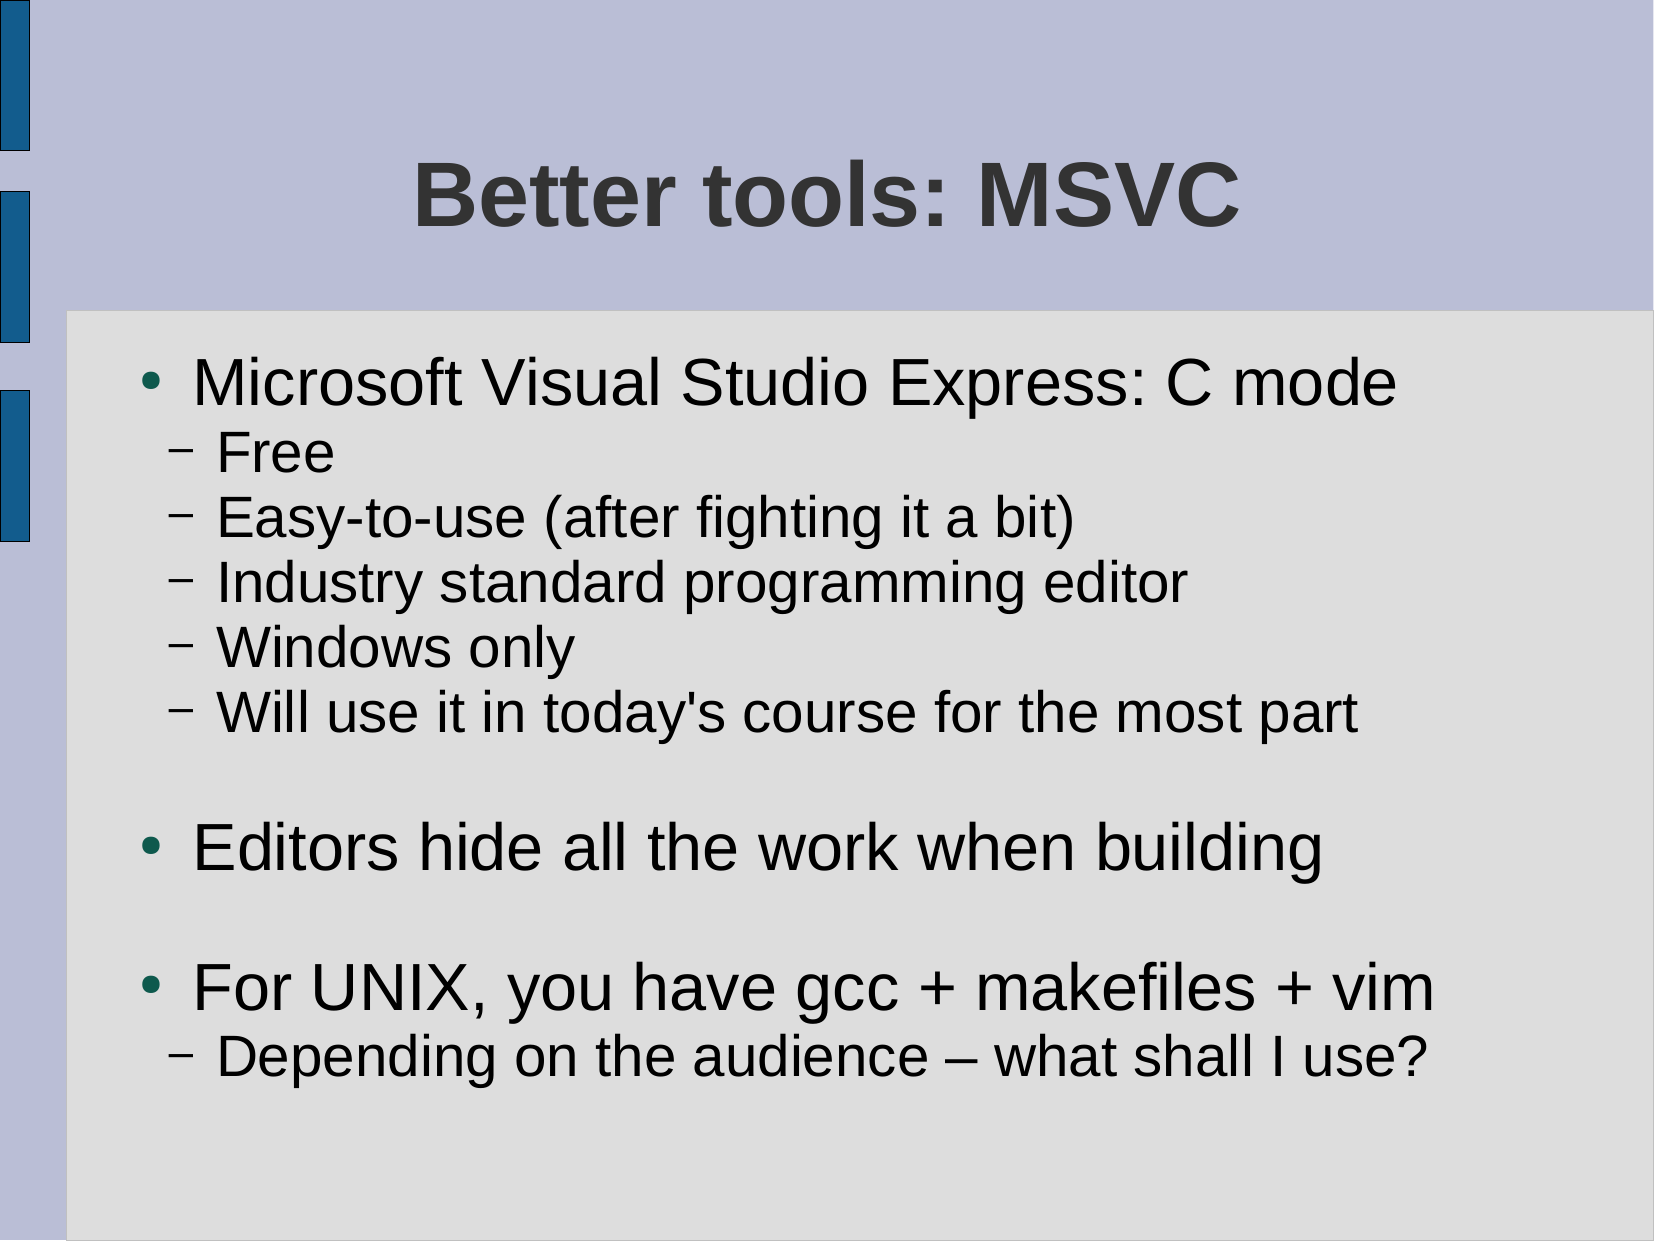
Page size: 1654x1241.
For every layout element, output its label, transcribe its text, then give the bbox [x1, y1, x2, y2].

title Better tools: MSVC [121, 91, 1534, 299]
list Microsoft Visual Studio Express: C mode Free Easy-to-use (after fighting it a bit) Industry standard programming editor Windows only Will use it in today's course for the most part Editors hide all the work when building For UNIX, you have gcc + makefiles + vim Depending on the audience – what shall I use? [121, 344, 1534, 1127]
